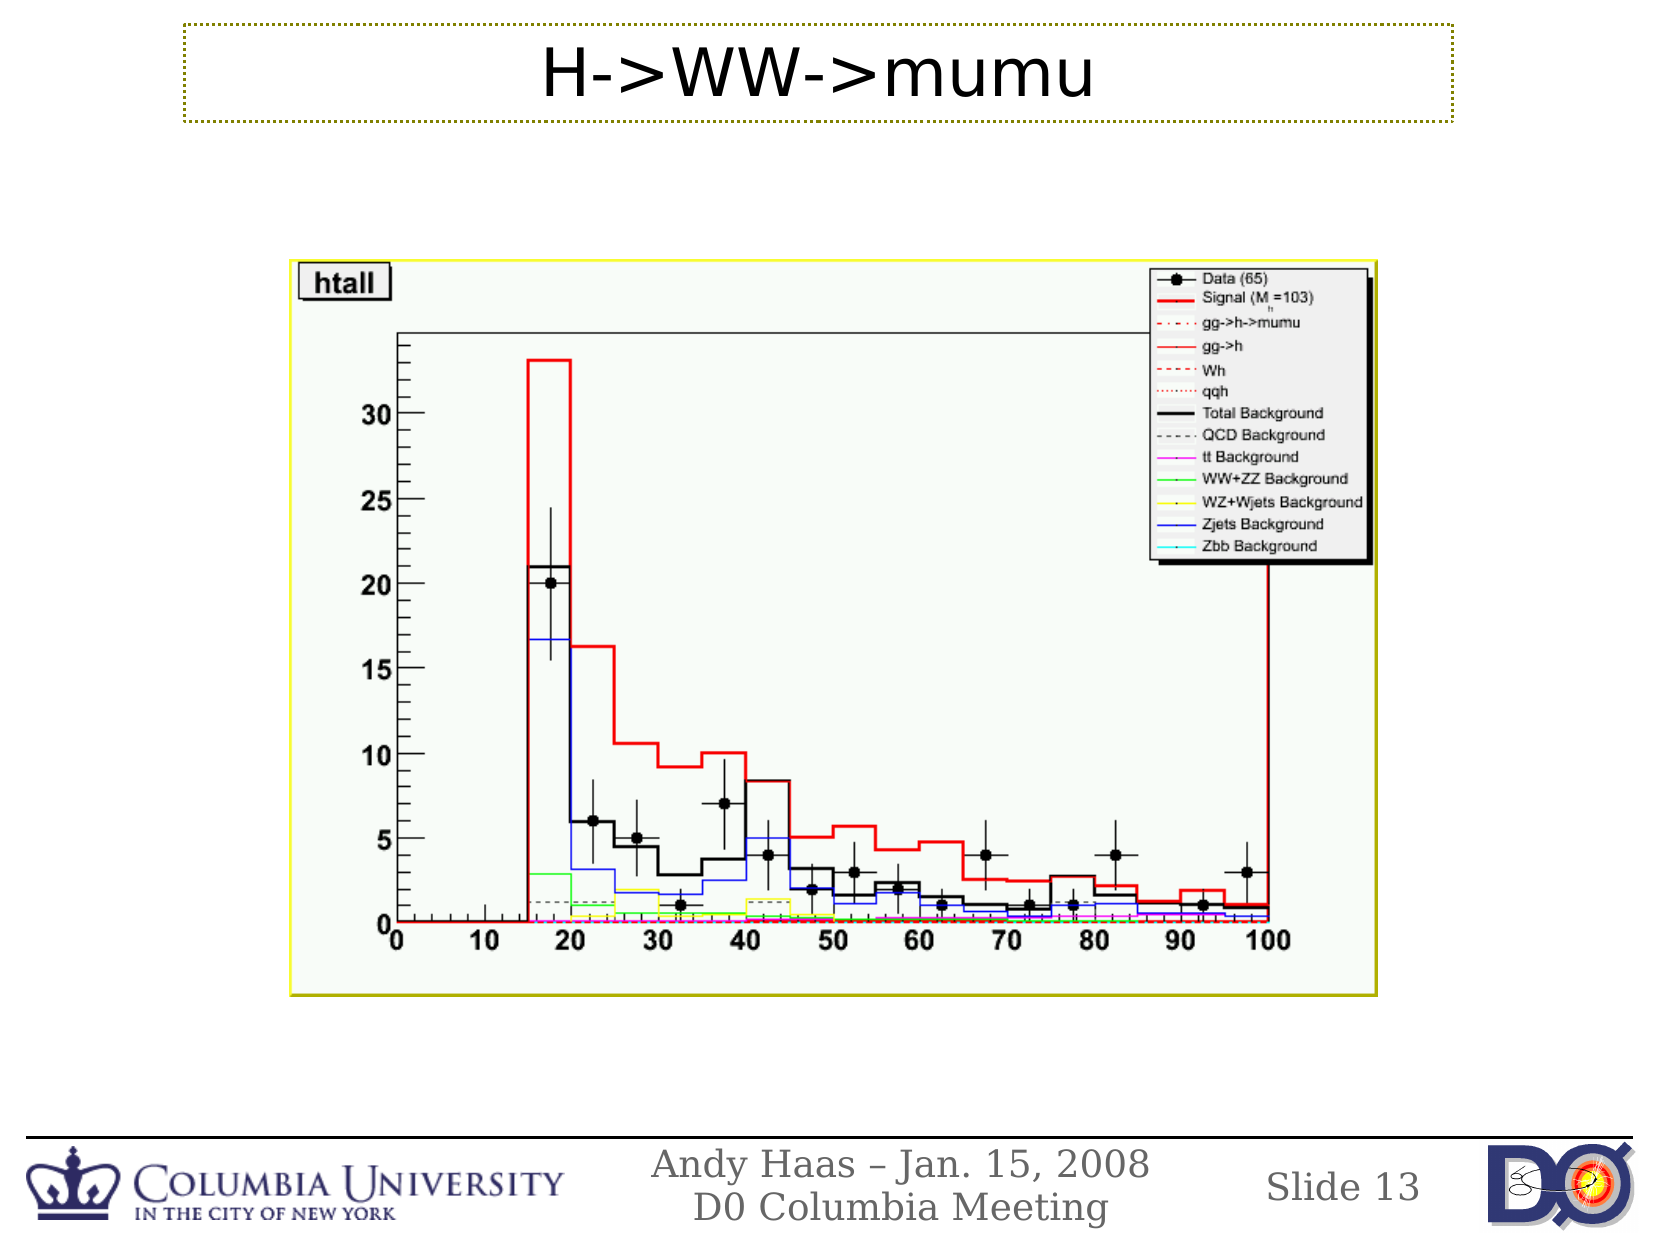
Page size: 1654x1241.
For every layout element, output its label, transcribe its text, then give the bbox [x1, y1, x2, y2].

picture [26, 1146, 565, 1220]
picture [1479, 1140, 1639, 1233]
picture [289, 259, 1378, 997]
title H->WW->mumu [184, 24, 1453, 122]
